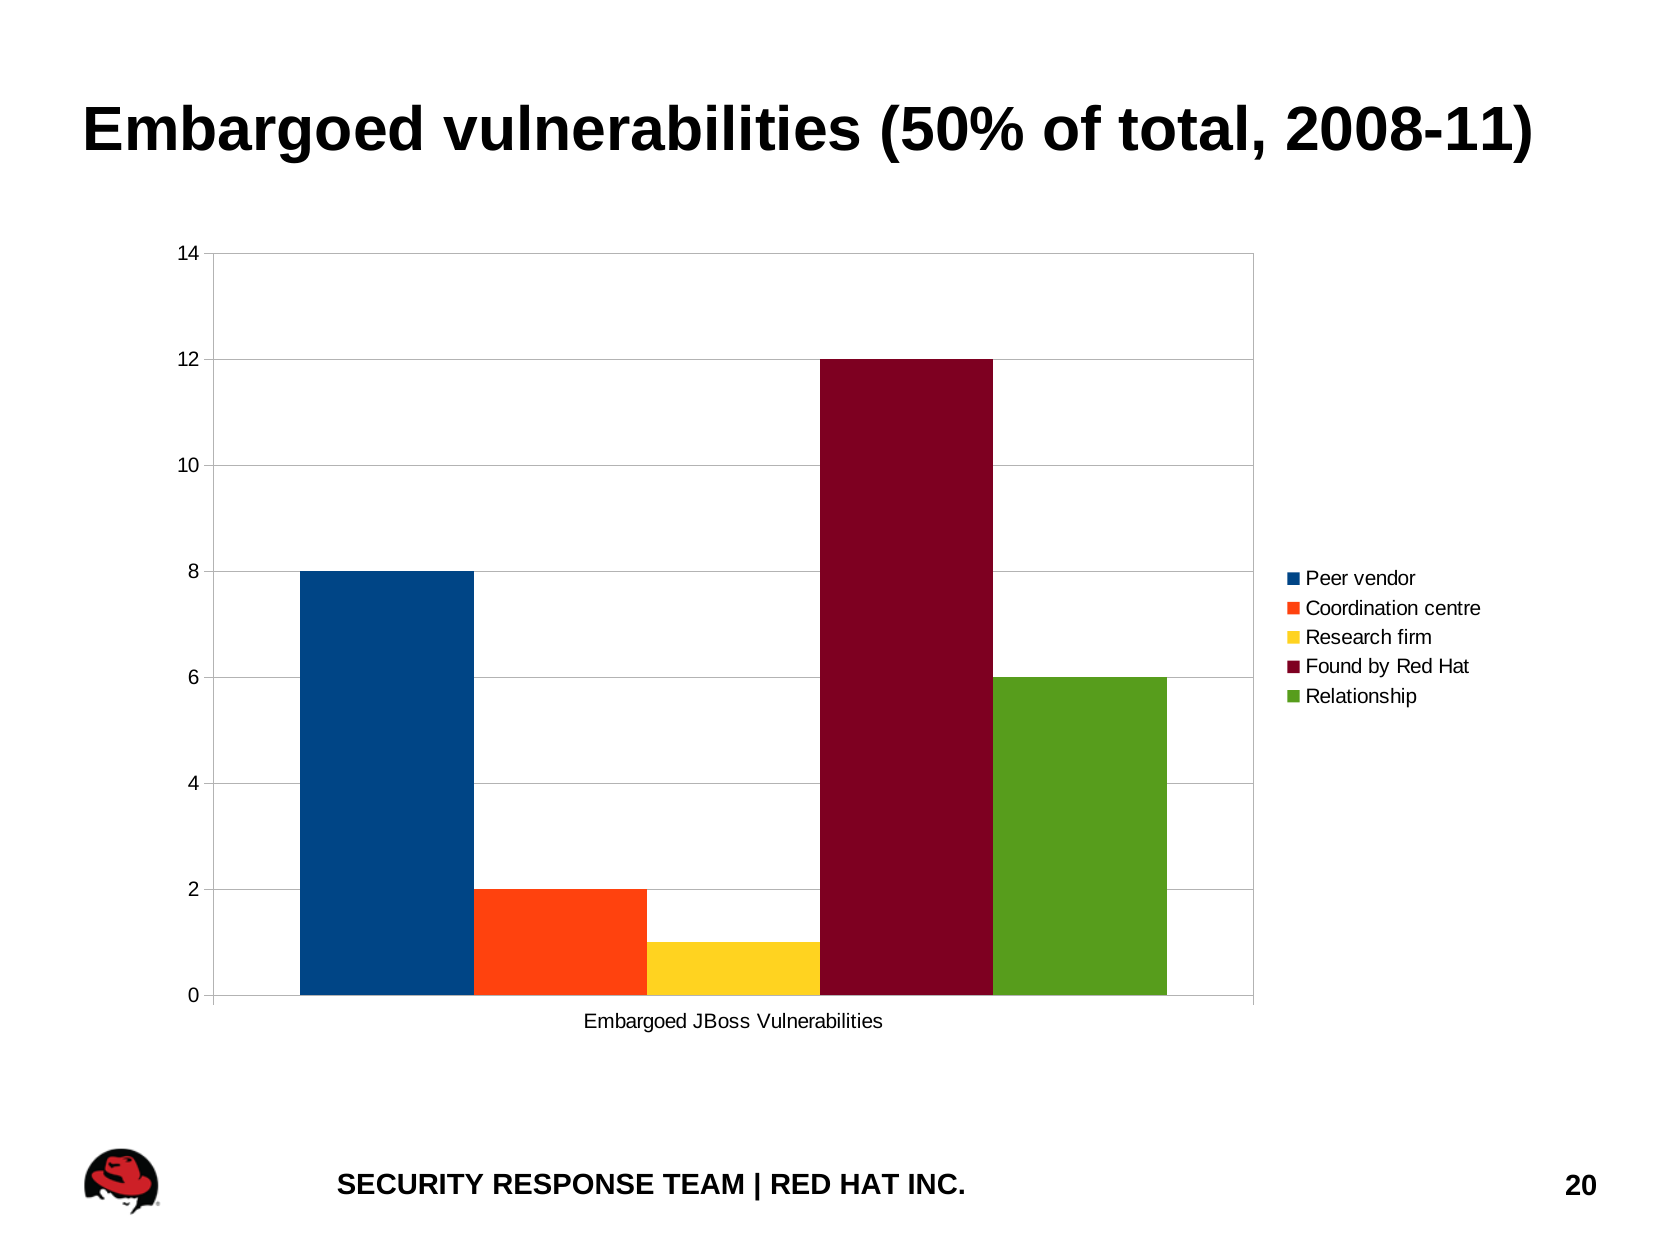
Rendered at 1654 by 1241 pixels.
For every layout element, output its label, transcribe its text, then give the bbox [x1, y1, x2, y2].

title Embargoed vulnerabilities (50% of total, 2008-11) [82, 37, 1571, 225]
picture [83, 1146, 166, 1224]
chart [150, 225, 1501, 1051]
